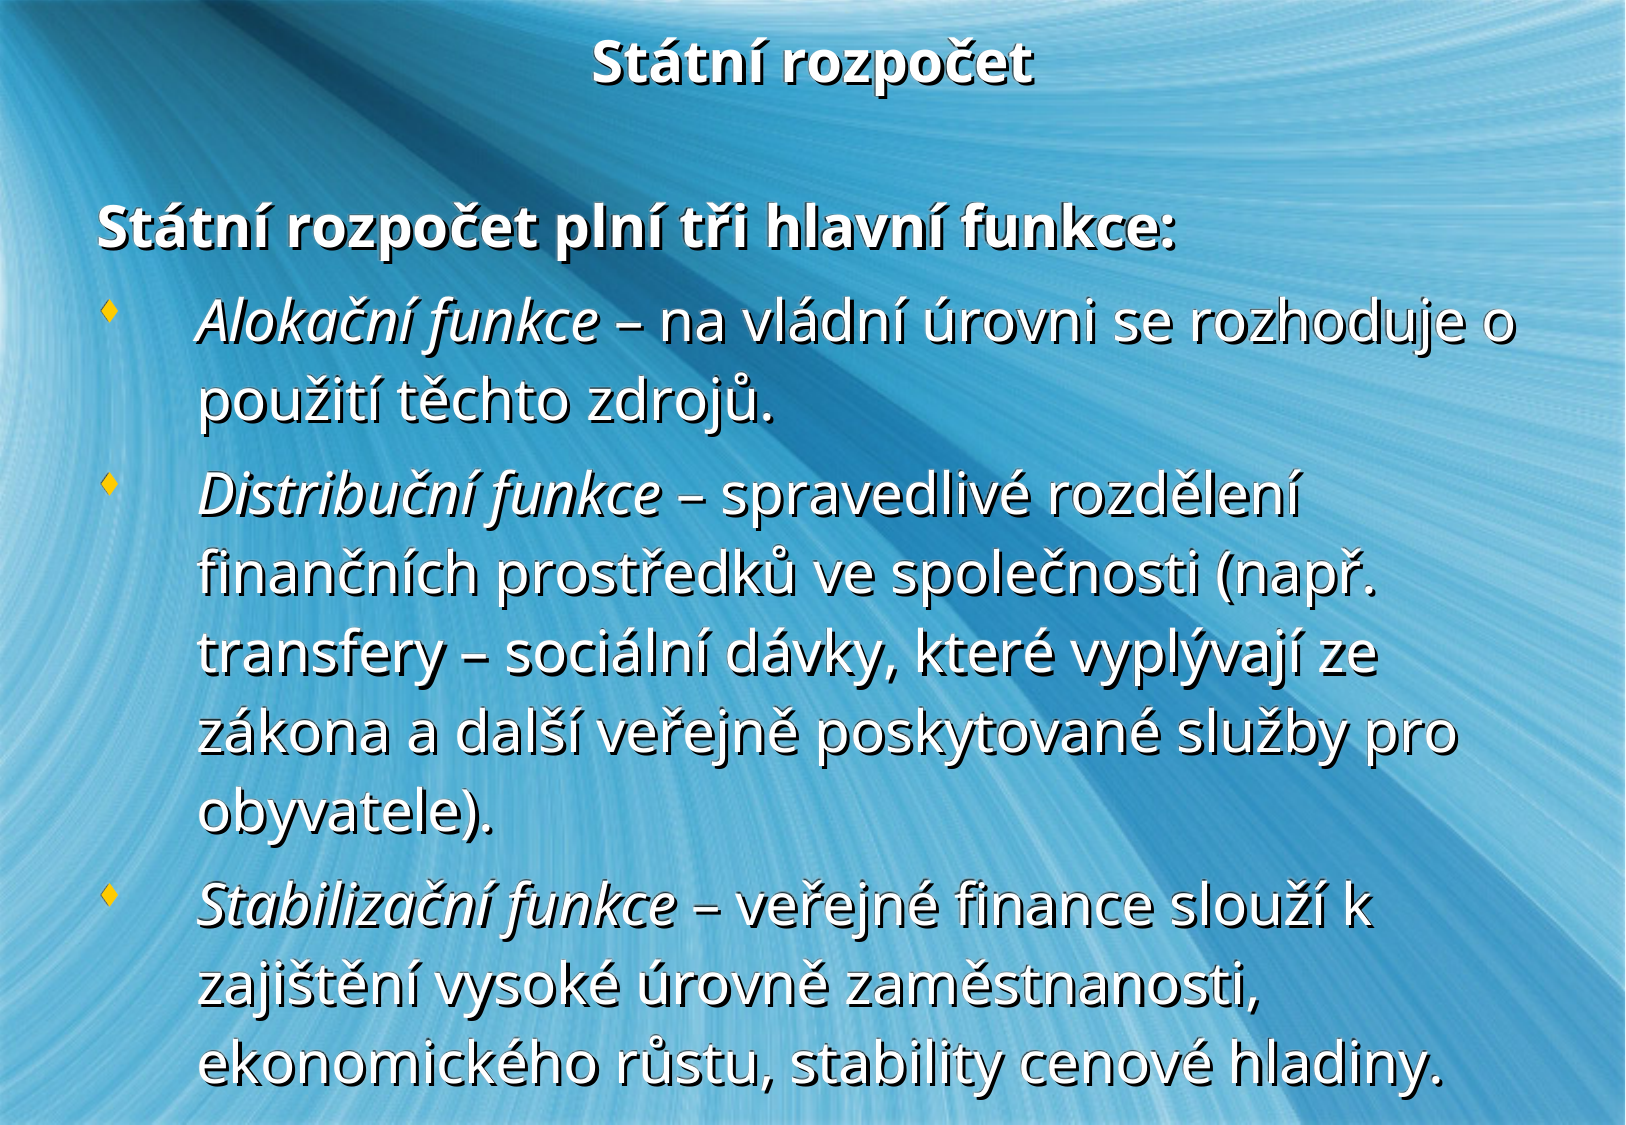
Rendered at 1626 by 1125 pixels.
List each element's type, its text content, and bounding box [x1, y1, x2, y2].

list Státní rozpočet Státní rozpočet plní tři hlavní funkce: Alokační funkce – na vládní úrovni se rozhoduje o použití těchto zdrojů. Distribuční funkce – spravedlivé rozdělení finančních prostředků ve společnosti (např. transfery – sociální dávky, které vyplývají ze zákona a další veřejně poskytované služby pro obyvatele). Stabilizační funkce – veřejné finance slouží k zajištění vysoké úrovně zaměstnanosti, ekonomického růstu, stability cenové hladiny. [81, 70, 1544, 1063]
picture [0, 0, 1626, 1125]
